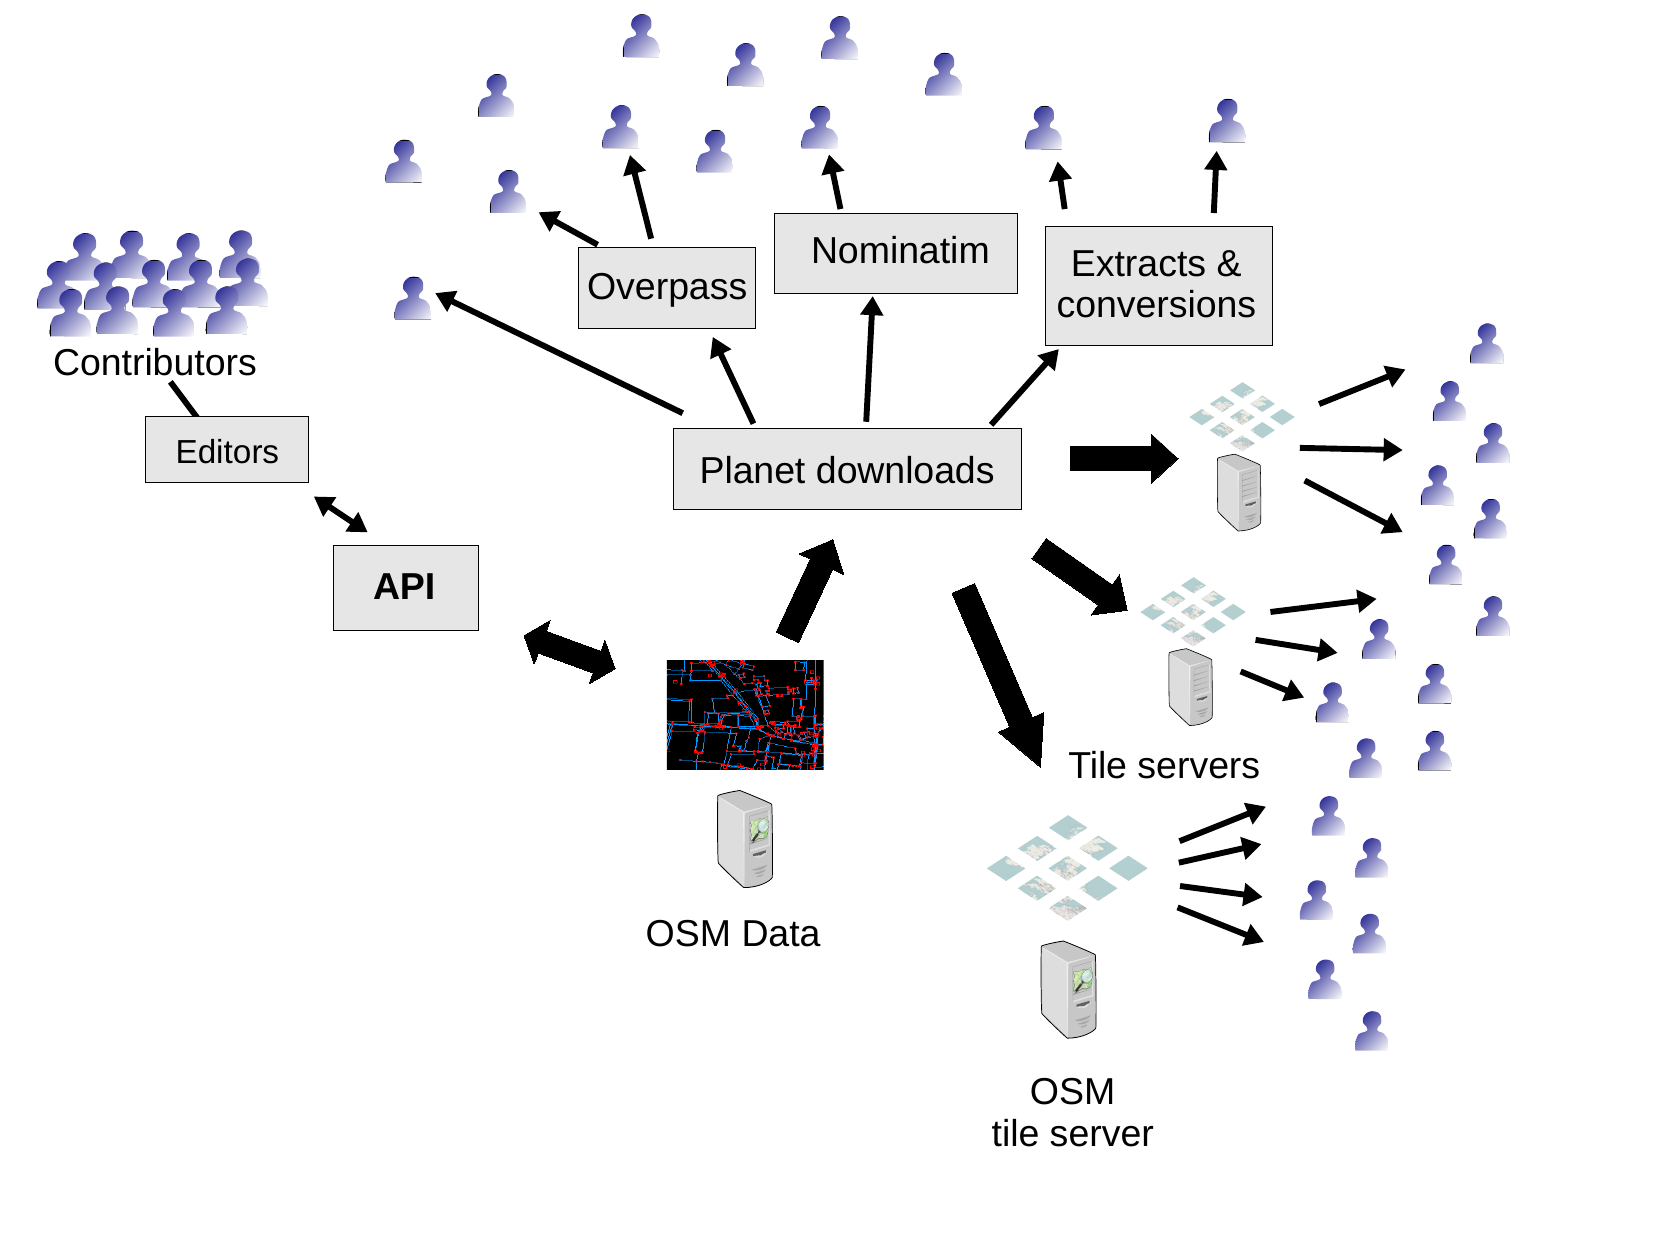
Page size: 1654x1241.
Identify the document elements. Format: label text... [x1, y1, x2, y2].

text_box [1070, 434, 1179, 484]
text_box [1355, 1011, 1389, 1051]
text_box [1349, 738, 1383, 778]
text_box [333, 545, 479, 631]
list API [351, 565, 458, 617]
list Planet downloads [692, 450, 1002, 499]
picture [716, 789, 774, 889]
text_box [1417, 730, 1452, 771]
text_box [1362, 619, 1396, 659]
text_box [1315, 682, 1349, 723]
text_box [1473, 499, 1507, 539]
text_box [622, 14, 660, 58]
picture [666, 660, 824, 770]
text_box [394, 276, 431, 320]
text_box [774, 213, 1018, 294]
list Editors [146, 434, 309, 488]
list OSM Data [619, 912, 847, 1056]
text_box [776, 539, 844, 643]
text_box [1432, 381, 1467, 421]
text_box [726, 43, 764, 87]
text_box [1476, 423, 1510, 463]
list Extracts & conversions [1047, 242, 1265, 327]
text_box [673, 428, 1022, 510]
text_box [1311, 796, 1346, 836]
list Contributors [51, 341, 259, 423]
text_box [1476, 596, 1510, 636]
list Overpass [566, 265, 768, 331]
text_box [1045, 226, 1273, 346]
picture [1188, 380, 1297, 532]
text_box [1420, 465, 1454, 506]
list Nominatim [791, 229, 1009, 360]
text_box [602, 105, 639, 149]
text_box [925, 52, 962, 96]
text_box [1352, 913, 1386, 954]
text_box [1470, 323, 1504, 364]
text_box [1025, 105, 1062, 150]
text_box [1308, 959, 1342, 1000]
list OSM tile server [973, 1070, 1173, 1213]
text_box [1299, 880, 1333, 920]
text_box [696, 129, 733, 173]
text_box [1031, 538, 1128, 616]
text_box [385, 139, 422, 183]
list Tile servers [1065, 744, 1264, 803]
text_box [145, 416, 309, 483]
text_box [1429, 544, 1463, 585]
text_box [801, 105, 838, 149]
text_box [489, 170, 527, 213]
text_box [37, 230, 268, 337]
text_box [578, 247, 756, 265]
text_box [821, 16, 858, 60]
text_box [952, 583, 1044, 768]
text_box [524, 620, 616, 684]
picture [1139, 575, 1248, 727]
picture [985, 812, 1151, 926]
text_box [1417, 663, 1452, 704]
text_box [478, 74, 515, 117]
picture [1040, 939, 1098, 1040]
text_box [1355, 838, 1389, 878]
text_box [1208, 98, 1246, 143]
